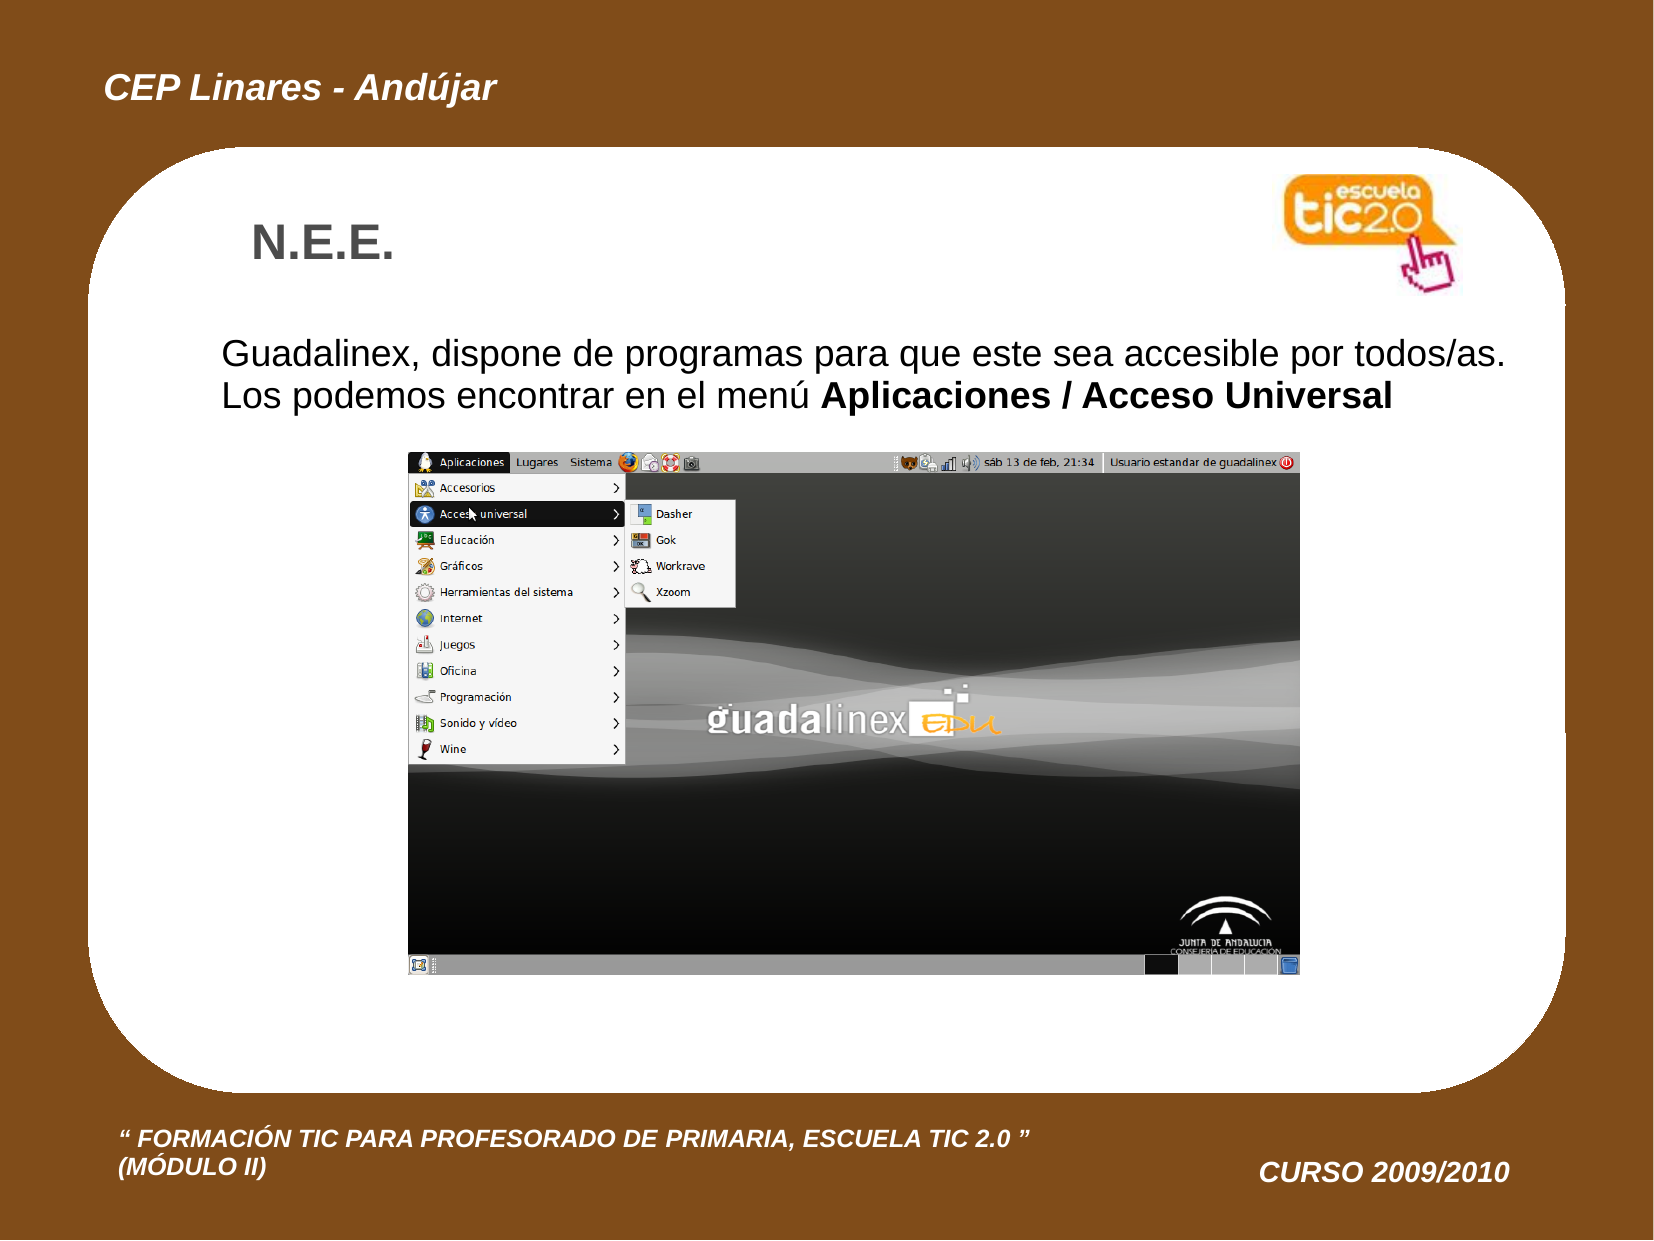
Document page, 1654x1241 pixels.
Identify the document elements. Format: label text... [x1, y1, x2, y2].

picture [408, 467, 1300, 975]
text_box Guadalinex, dispone de programas para que este sea accesible por todos/as. Los podemos encontrar en el menú Aplicaciones / Acceso Universal [206, 324, 1522, 467]
text_box N.E.E. [236, 206, 1152, 279]
picture [1272, 174, 1463, 296]
